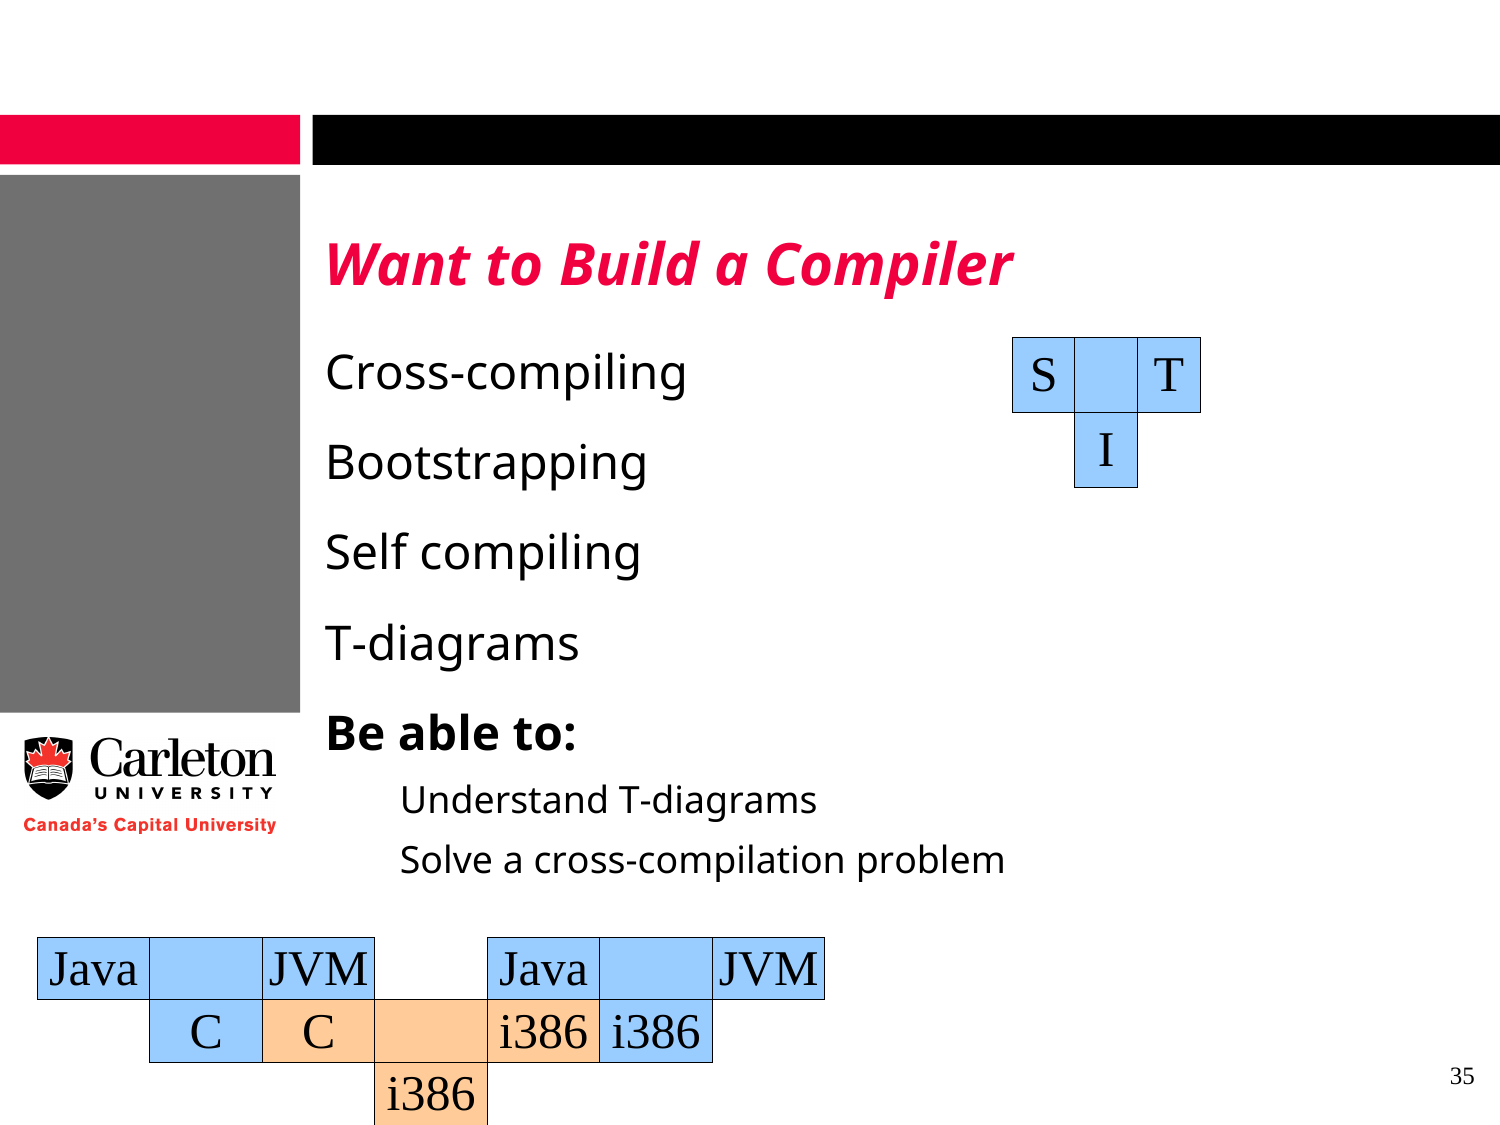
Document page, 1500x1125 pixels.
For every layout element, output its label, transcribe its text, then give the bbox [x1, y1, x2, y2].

text_box [374, 999, 487, 1062]
list Cross-compiling Bootstrapping Self compiling T-diagrams Be able to: Understand T-diagrams Solve a cross-compilation problem [324, 324, 1450, 1036]
text_box [599, 937, 712, 999]
text_box [1074, 337, 1137, 412]
title Want to Build a Compiler [324, 194, 1450, 324]
text_box JVM [262, 937, 375, 999]
text_box T [1137, 337, 1201, 413]
text_box JVM [712, 937, 825, 1000]
text_box S [1012, 337, 1074, 413]
text_box [149, 937, 262, 999]
text_box i386 [599, 999, 713, 1063]
picture [24, 737, 276, 834]
text_box i386 [487, 1000, 599, 1063]
text_box I [1074, 412, 1138, 488]
text_box Java [37, 937, 149, 1000]
text_box C [262, 999, 374, 1063]
text_box C [149, 999, 262, 1063]
text_box Java [487, 937, 599, 1000]
text_box i386 [374, 1062, 488, 1125]
